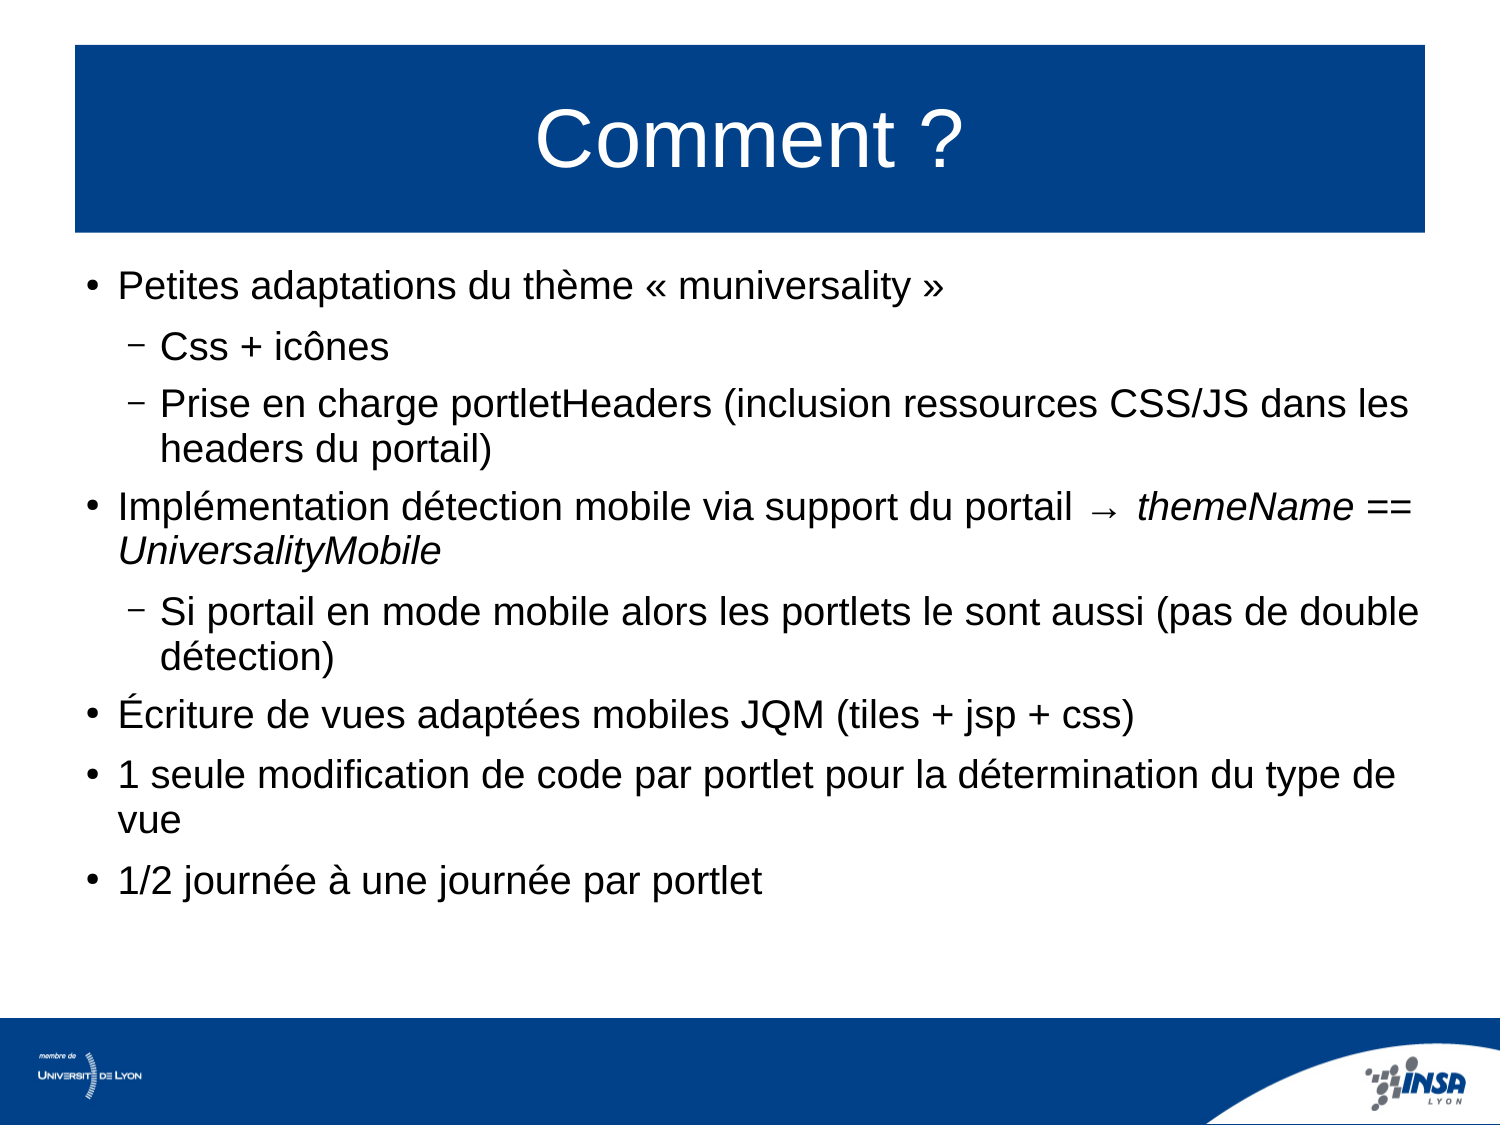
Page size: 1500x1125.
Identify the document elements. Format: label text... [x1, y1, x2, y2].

list Petites adaptations du thème « muniversality » Css + icônes Prise en charge portletHeaders (inclusion ressources CSS/JS dans les headers du portail) Implémentation détection mobile via support du portail → themeName == UniversalityMobile Si portail en mode mobile alors les portlets le sont aussi (pas de double détection) Écriture de vues adaptées mobiles JQM (tiles + jsp + css) 1 seule modification de code par portlet pour la détermination du type de vue 1/2 journée à une journée par portlet [75, 263, 1425, 916]
text_box [0, 1018, 1500, 1125]
title Comment ? [75, 44, 1425, 233]
